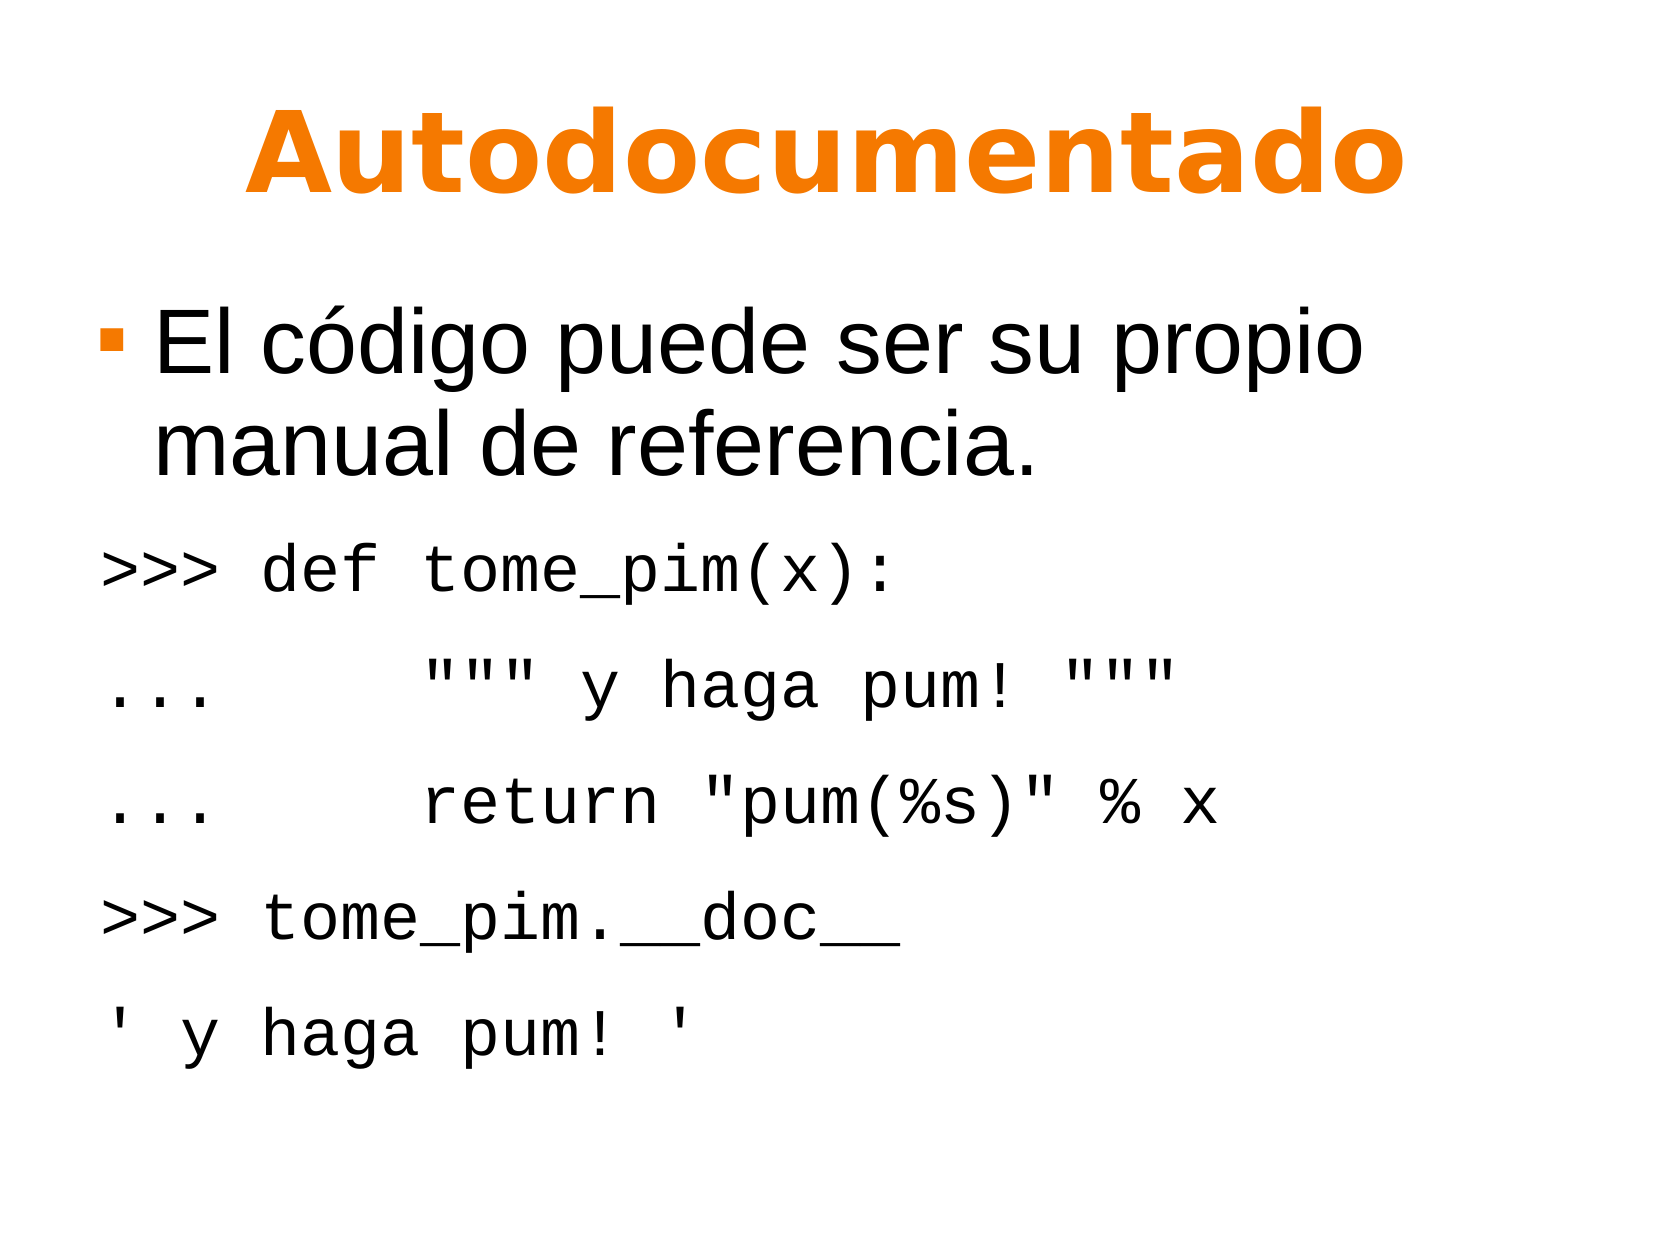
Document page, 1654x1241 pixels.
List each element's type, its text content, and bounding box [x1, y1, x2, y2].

list El código puede ser su propio manual de referencia. >>> def tome_pim(x): ... """ y haga pum! """ ... return "pum(%s)" % x >>> tome_pim.__doc__ ' y haga pum! ' [82, 290, 1571, 1094]
title Autodocumentado [82, 56, 1571, 250]
